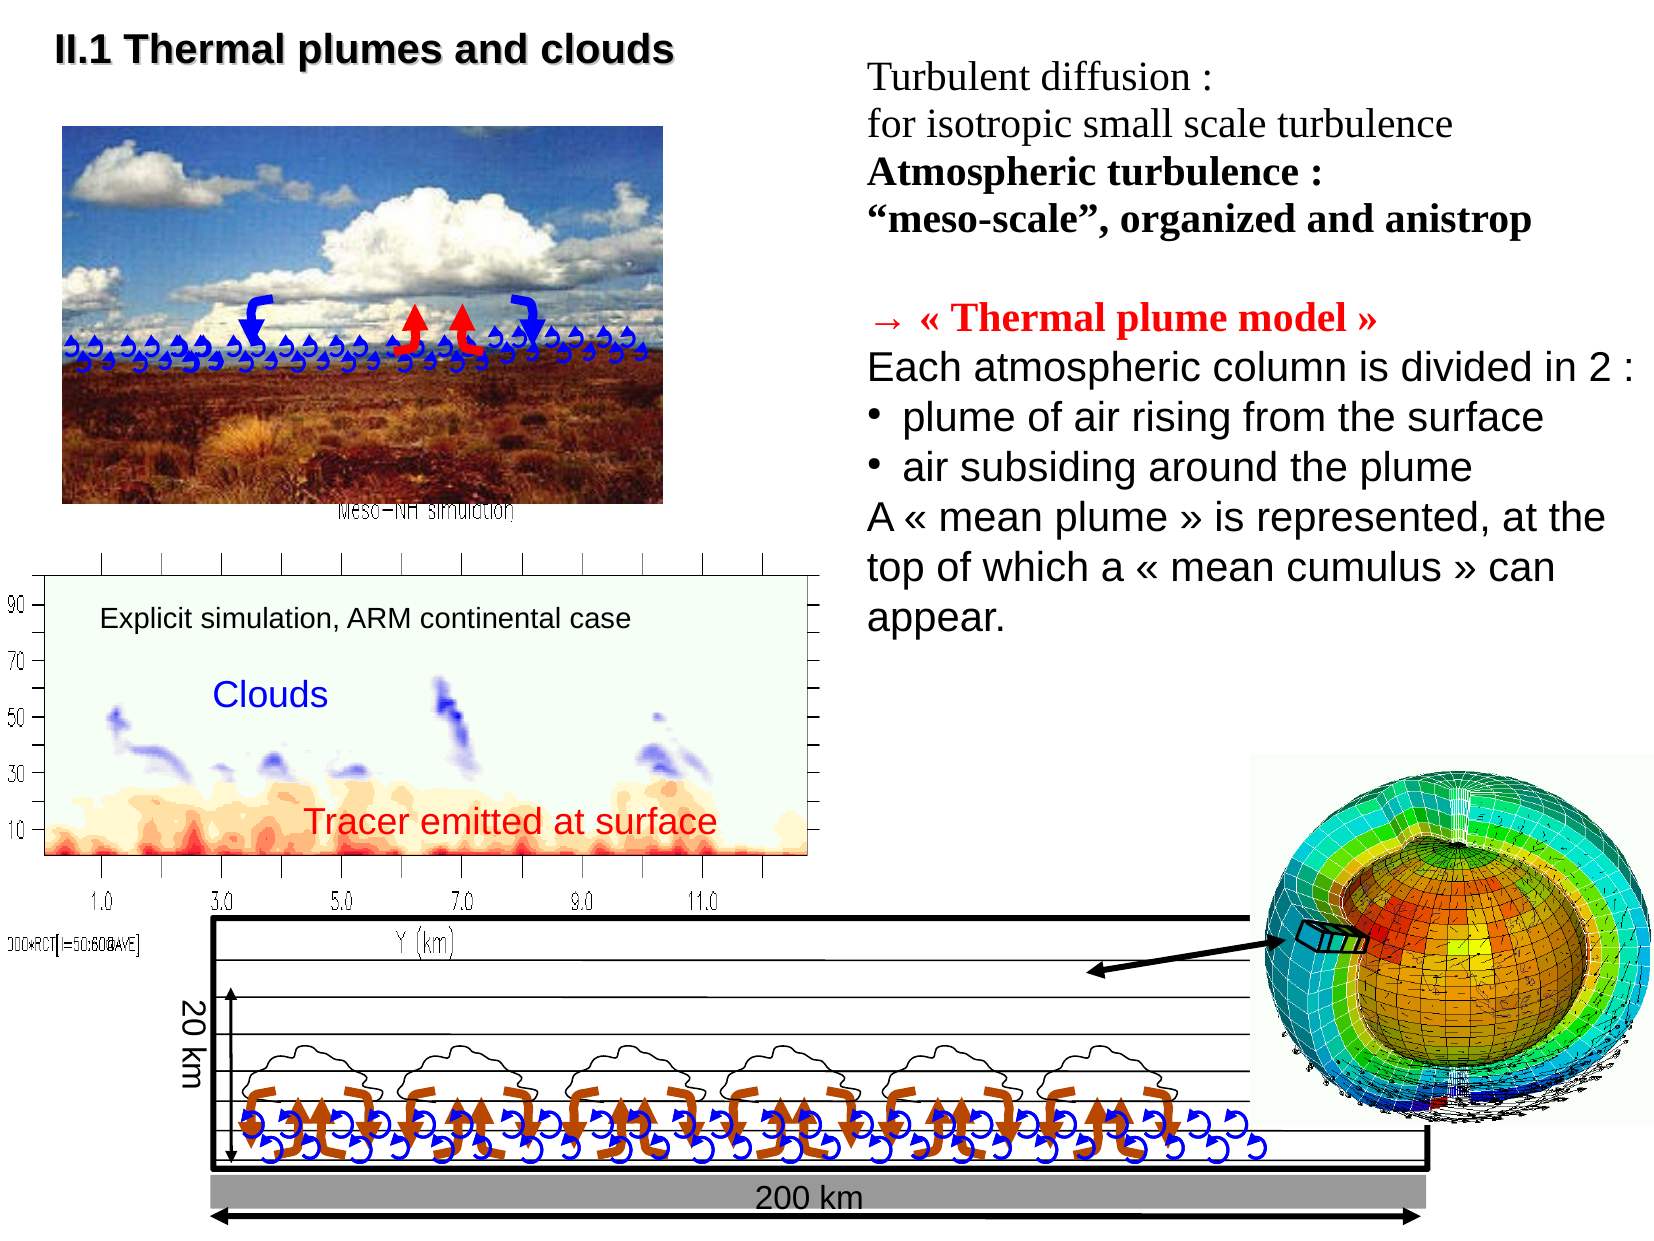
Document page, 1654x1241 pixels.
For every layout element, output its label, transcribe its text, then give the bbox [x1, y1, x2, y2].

picture [217, 961, 821, 971]
picture [1249, 824, 1654, 1125]
text_box II.1 Thermal plumes and clouds [39, 18, 1542, 84]
text_box 20 km [156, 984, 224, 1159]
text_box [211, 1175, 739, 1208]
text_box Explicit simulation, ARM continental case [84, 594, 722, 650]
picture [8, 126, 821, 971]
text_box Clouds [197, 666, 363, 732]
text_box 200 km [739, 1169, 899, 1229]
picture [217, 922, 821, 959]
text_box ‏Turbulent diffusion : for isotropic small scale turbulence Atmospheric turbulence : “meso-scale”, organized and anistrop → « Thermal plume model » Each atmospheric column is divided in 2 : plume of air rising from the surface air subsiding around the plume A « mean plume » is represented, at the top of which a « mean cumulus » can appear. [852, 45, 1654, 824]
text_box Tracer emitted at surface [288, 793, 791, 859]
text_box [899, 1175, 1426, 1208]
